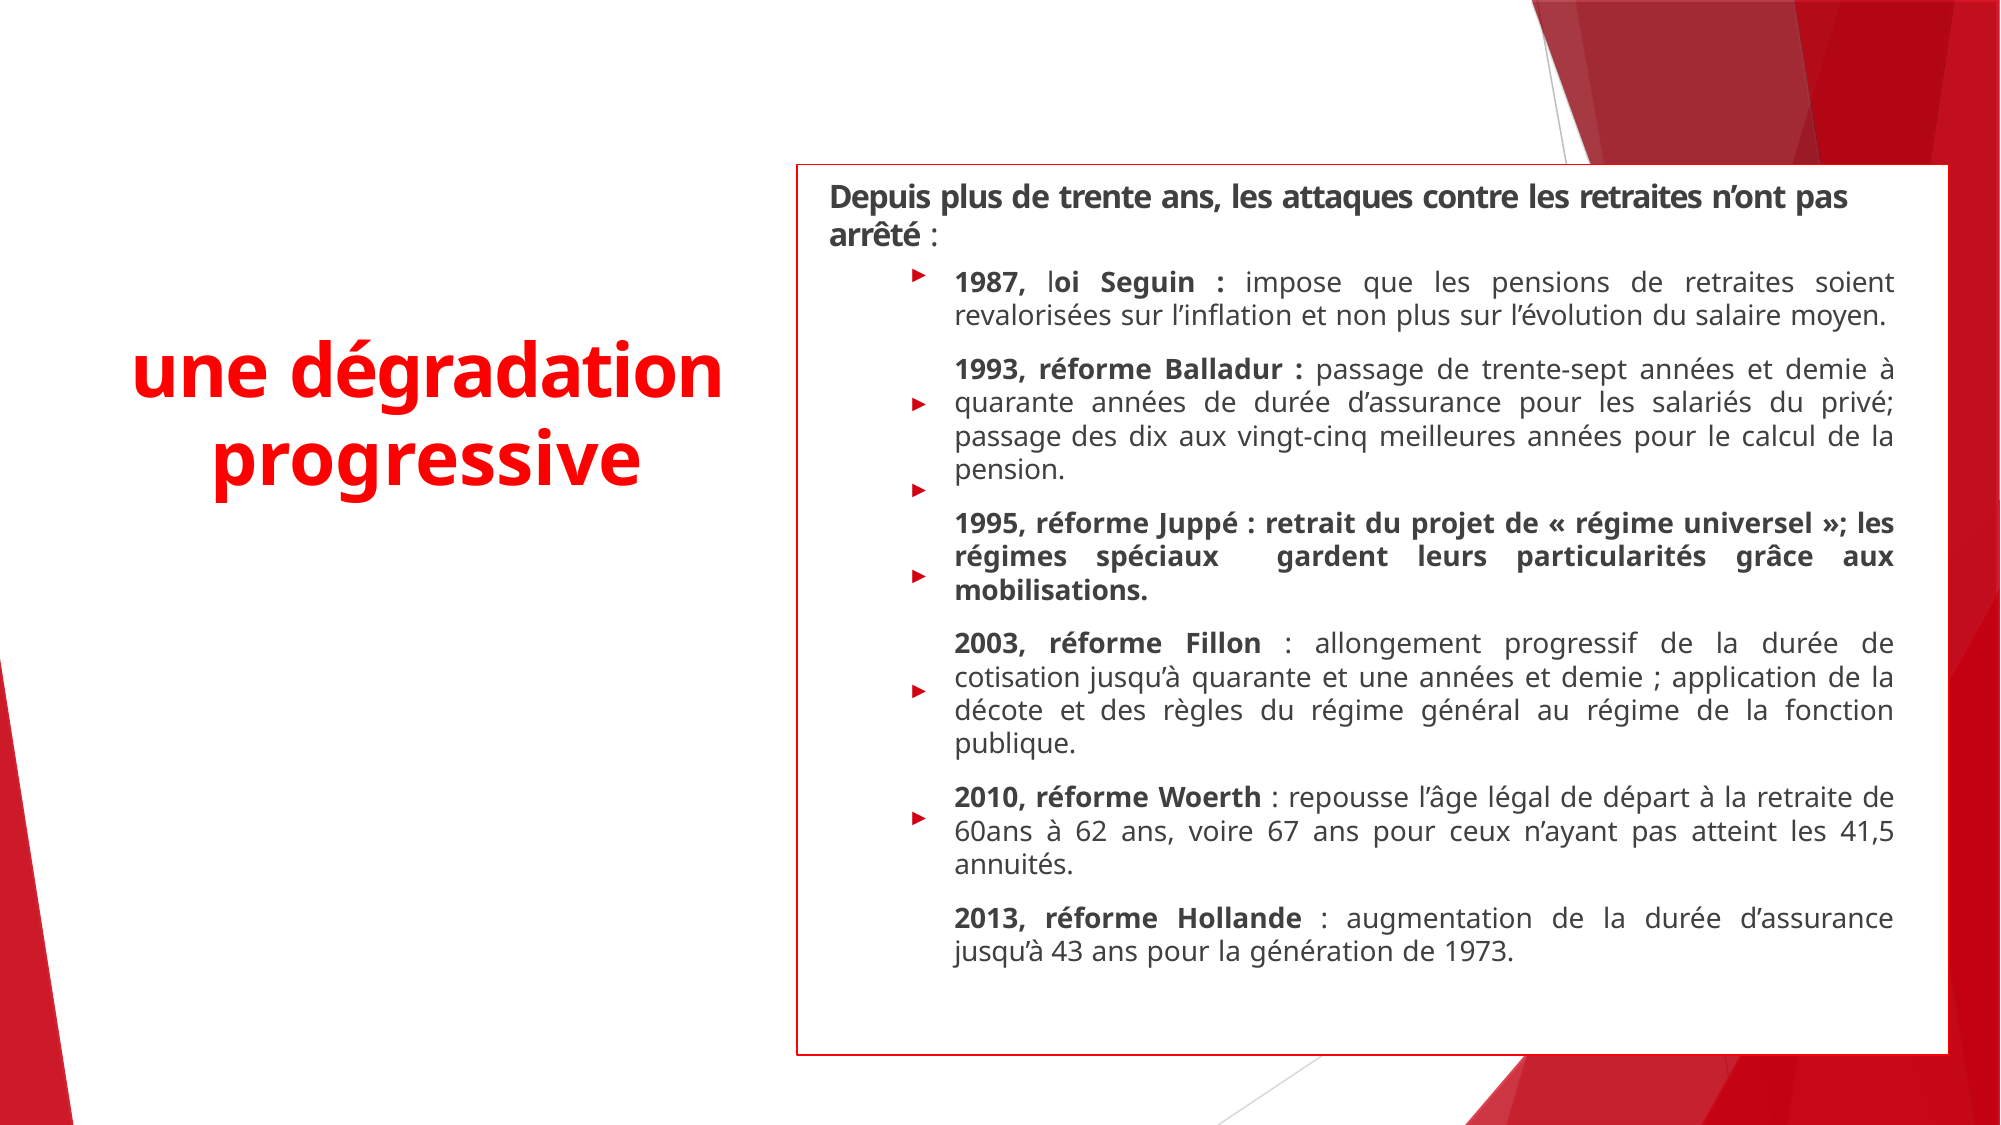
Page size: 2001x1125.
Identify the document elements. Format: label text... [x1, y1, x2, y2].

text_box [798, 165, 1948, 1054]
text_box ► [905, 673, 931, 704]
text_box une dégradation progressive [58, 317, 764, 501]
text_box ► [905, 472, 931, 503]
text_box 1987, loi Seguin : impose que les pensions de retraites soient revalorisées sur l’inflation et non plus sur l’évolution du salaire moyen. 1993, réforme Balladur : passage de trente-sept années et demie à quarante années de durée d’assurance pour les salariés du privé; passage des dix aux vingt-cinq meilleures années pour le calcul de la pension. 1995, réforme Juppé : retrait du projet de « régime universel »; les régimes spéciaux gardent leurs particularités grâce aux mobilisations. 2003, réforme Fillon : allongement progressif de la durée de cotisation jusqu’à quarante et une années et demie ; application de la décote et des règles du régime général au régime de la fonction publique. 2010, réforme Woerth : repousse l’âge légal de départ à la retraite de 60ans à 62 ans, voire 67 ans pour ceux n’ayant pas atteint les 41,5 annuités. 2013, réforme Hollande : augmentation de la durée d’assurance jusqu’à 43 ans pour la génération de 1973. [952, 260, 1895, 968]
title Depuis plus de trente ans, les attaques contre les retraites n’ont pas arrêté : [826, 173, 1920, 364]
text_box ► [905, 257, 931, 288]
text_box ► [905, 800, 931, 830]
text_box ► [905, 558, 931, 589]
text_box ► [905, 386, 931, 417]
